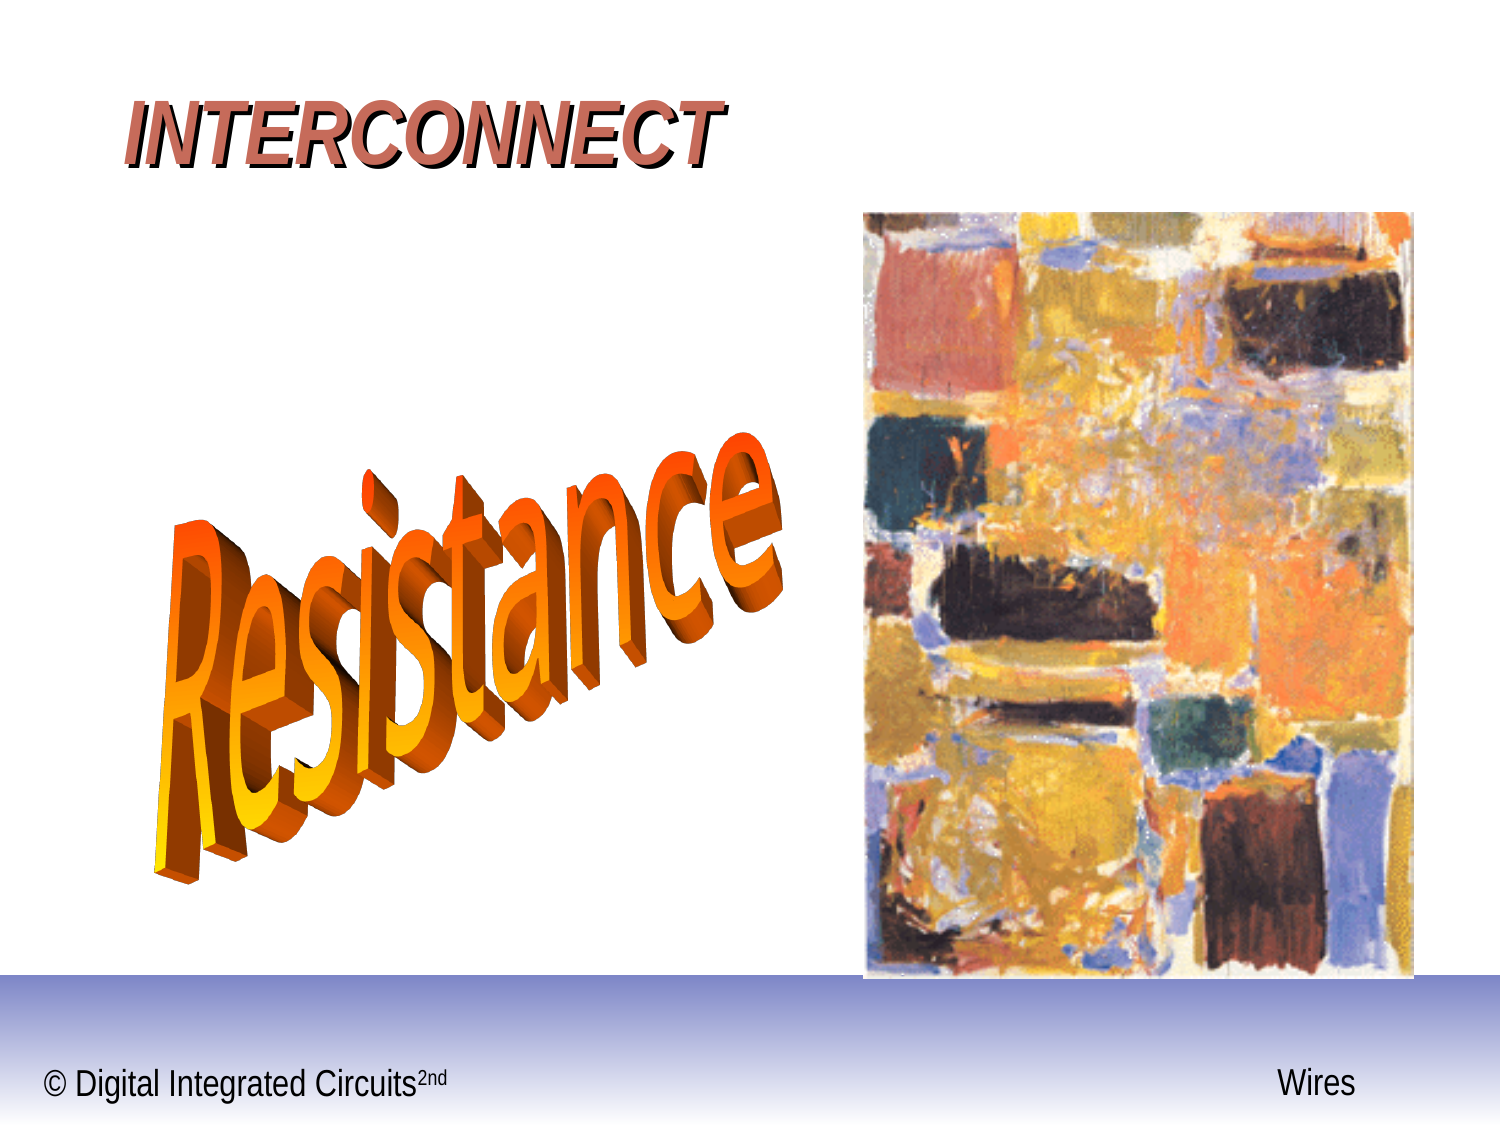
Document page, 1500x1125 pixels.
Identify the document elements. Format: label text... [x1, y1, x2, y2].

title INTERCONNECT [108, 65, 1384, 190]
picture [863, 212, 1414, 979]
